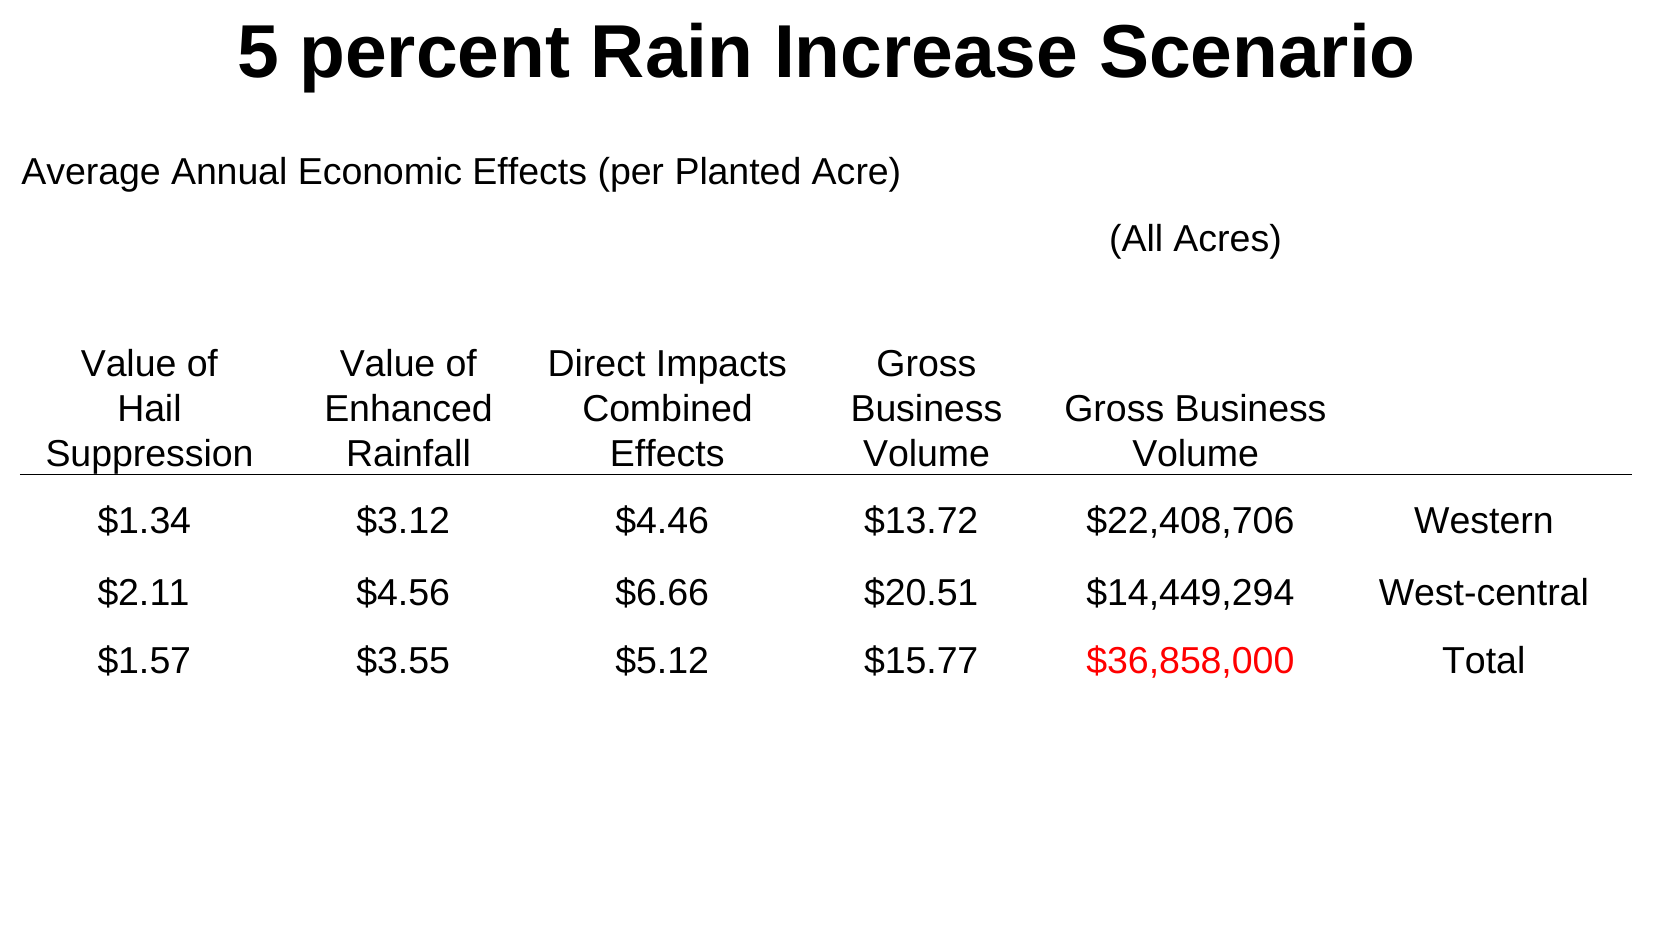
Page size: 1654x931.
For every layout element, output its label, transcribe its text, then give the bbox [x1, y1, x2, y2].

table_cell [279, 192, 538, 259]
table_cell West-central [1335, 541, 1632, 613]
table_cell $15.77 [797, 613, 1056, 681]
table_cell $36,858,000 [1056, 613, 1335, 681]
table_cell $3.55 [279, 613, 538, 681]
table_cell Western [1335, 475, 1632, 541]
title 5 percent Rain Increase Scenario [0, 0, 1654, 107]
table_cell $20.51 [797, 541, 1056, 613]
table_cell Gross Business Volume [1056, 259, 1335, 474]
table_cell Direct Impacts Combined Effects [538, 259, 797, 474]
table_cell Total [1335, 613, 1632, 681]
table_header Average Annual Economic Effects (per Planted Acre) [20, 125, 1056, 192]
table_cell [1335, 393, 1632, 474]
table_cell (All Acres) [1056, 192, 1335, 259]
table_cell $6.66 [538, 541, 797, 613]
table_cell $22,408,706 [1056, 475, 1335, 541]
table_header [1335, 125, 1632, 192]
table_cell $13.72 [797, 475, 1056, 541]
table_cell $5.12 [538, 613, 797, 681]
table_header [1056, 125, 1335, 192]
table_cell $14,449,294 [1056, 541, 1335, 613]
table_cell [20, 192, 279, 259]
table_cell [1335, 259, 1632, 326]
table_cell $3.12 [279, 475, 538, 541]
table_cell [538, 192, 797, 259]
table_cell Value of Hail Suppression [20, 259, 279, 474]
table_cell [1335, 326, 1632, 393]
table_cell $1.57 [20, 613, 279, 681]
table_cell Value of Enhanced Rainfall [279, 259, 538, 474]
table_cell Gross Business Volume [797, 259, 1056, 474]
table_cell $4.46 [538, 475, 797, 541]
table_cell $1.34 [20, 475, 279, 541]
table_cell $2.11 [20, 541, 279, 613]
table_cell [797, 192, 1056, 259]
table_cell $4.56 [279, 541, 538, 613]
table_cell [1335, 192, 1632, 259]
